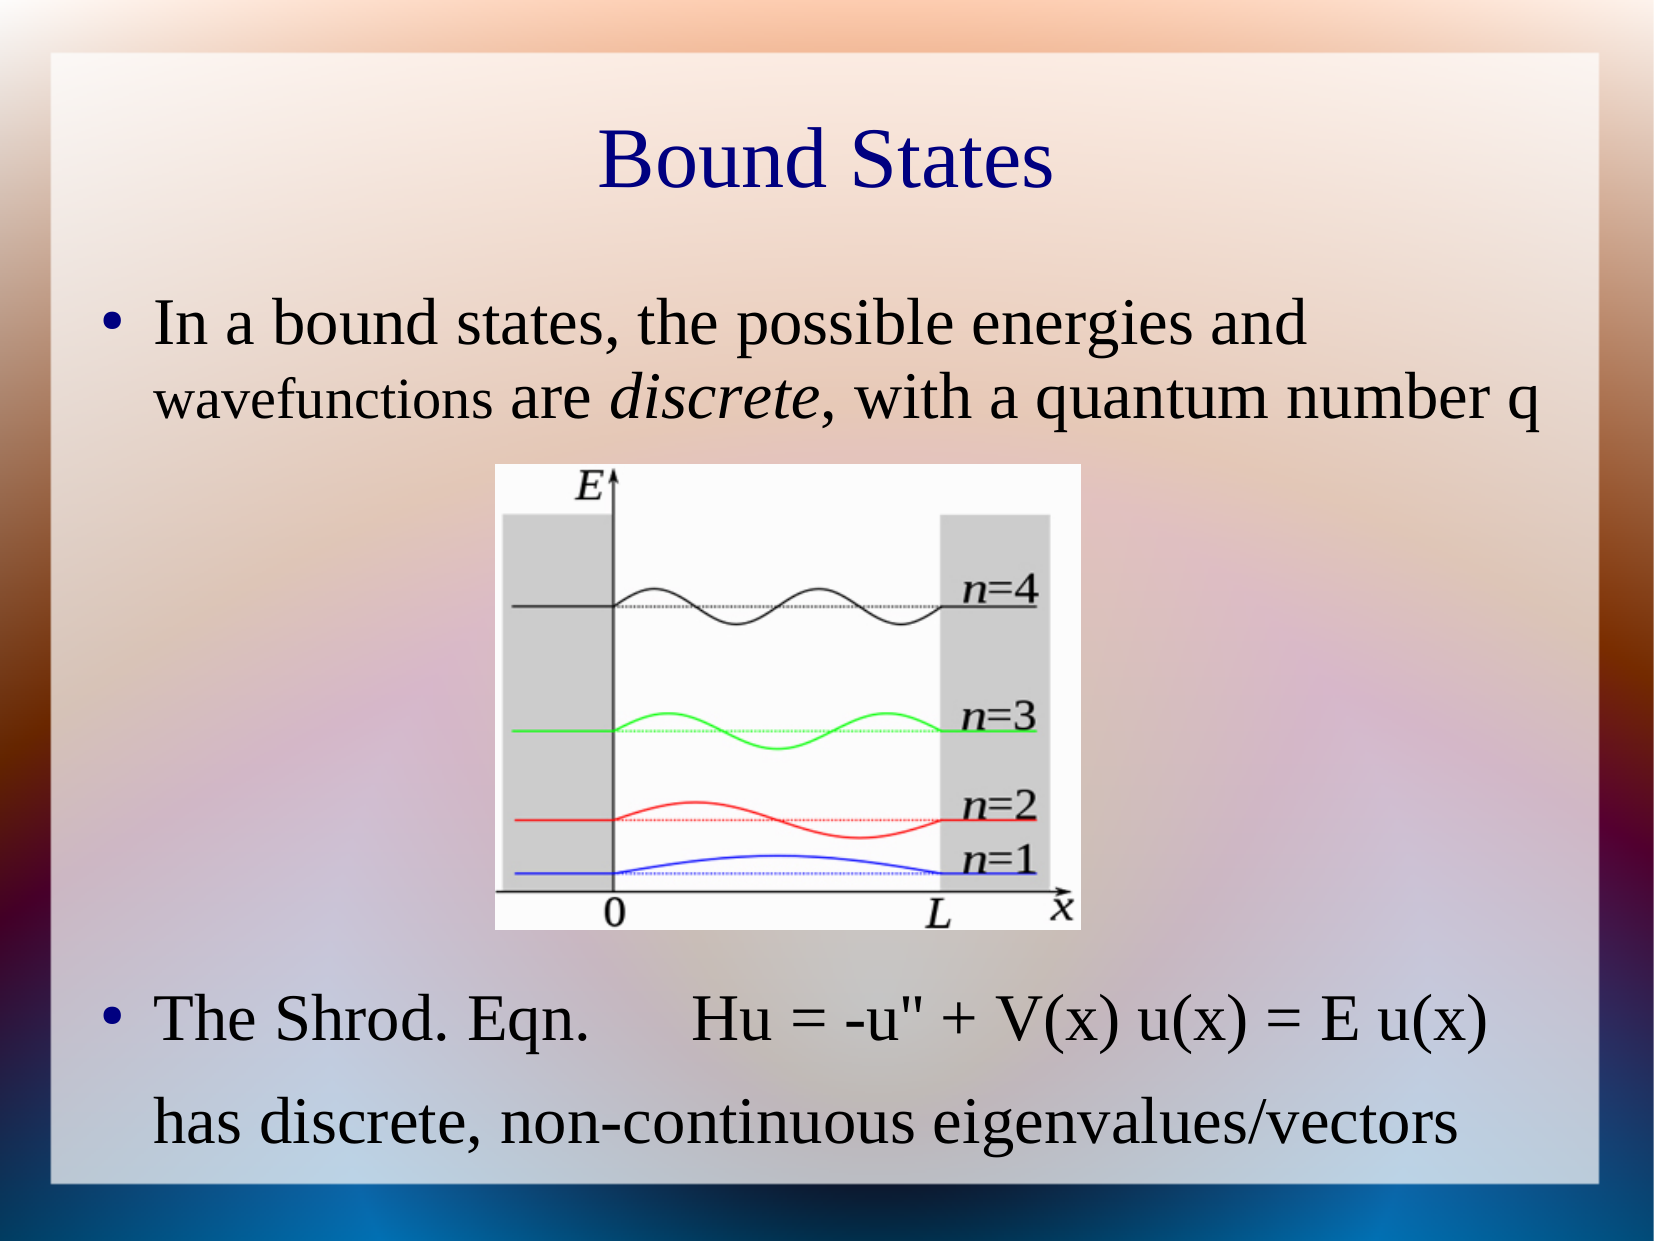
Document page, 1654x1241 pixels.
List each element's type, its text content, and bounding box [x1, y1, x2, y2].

title Bound States [82, 55, 1571, 263]
picture [0, 0, 1654, 1241]
list In a bound states, the possible energies and wavefunctions are discrete, with a quantum number q The Shrod. Eqn. Hu = -u'' + V(x) u(x) = E u(x) has discrete, non-continuous eigenvalues/vectors [82, 285, 1571, 1159]
